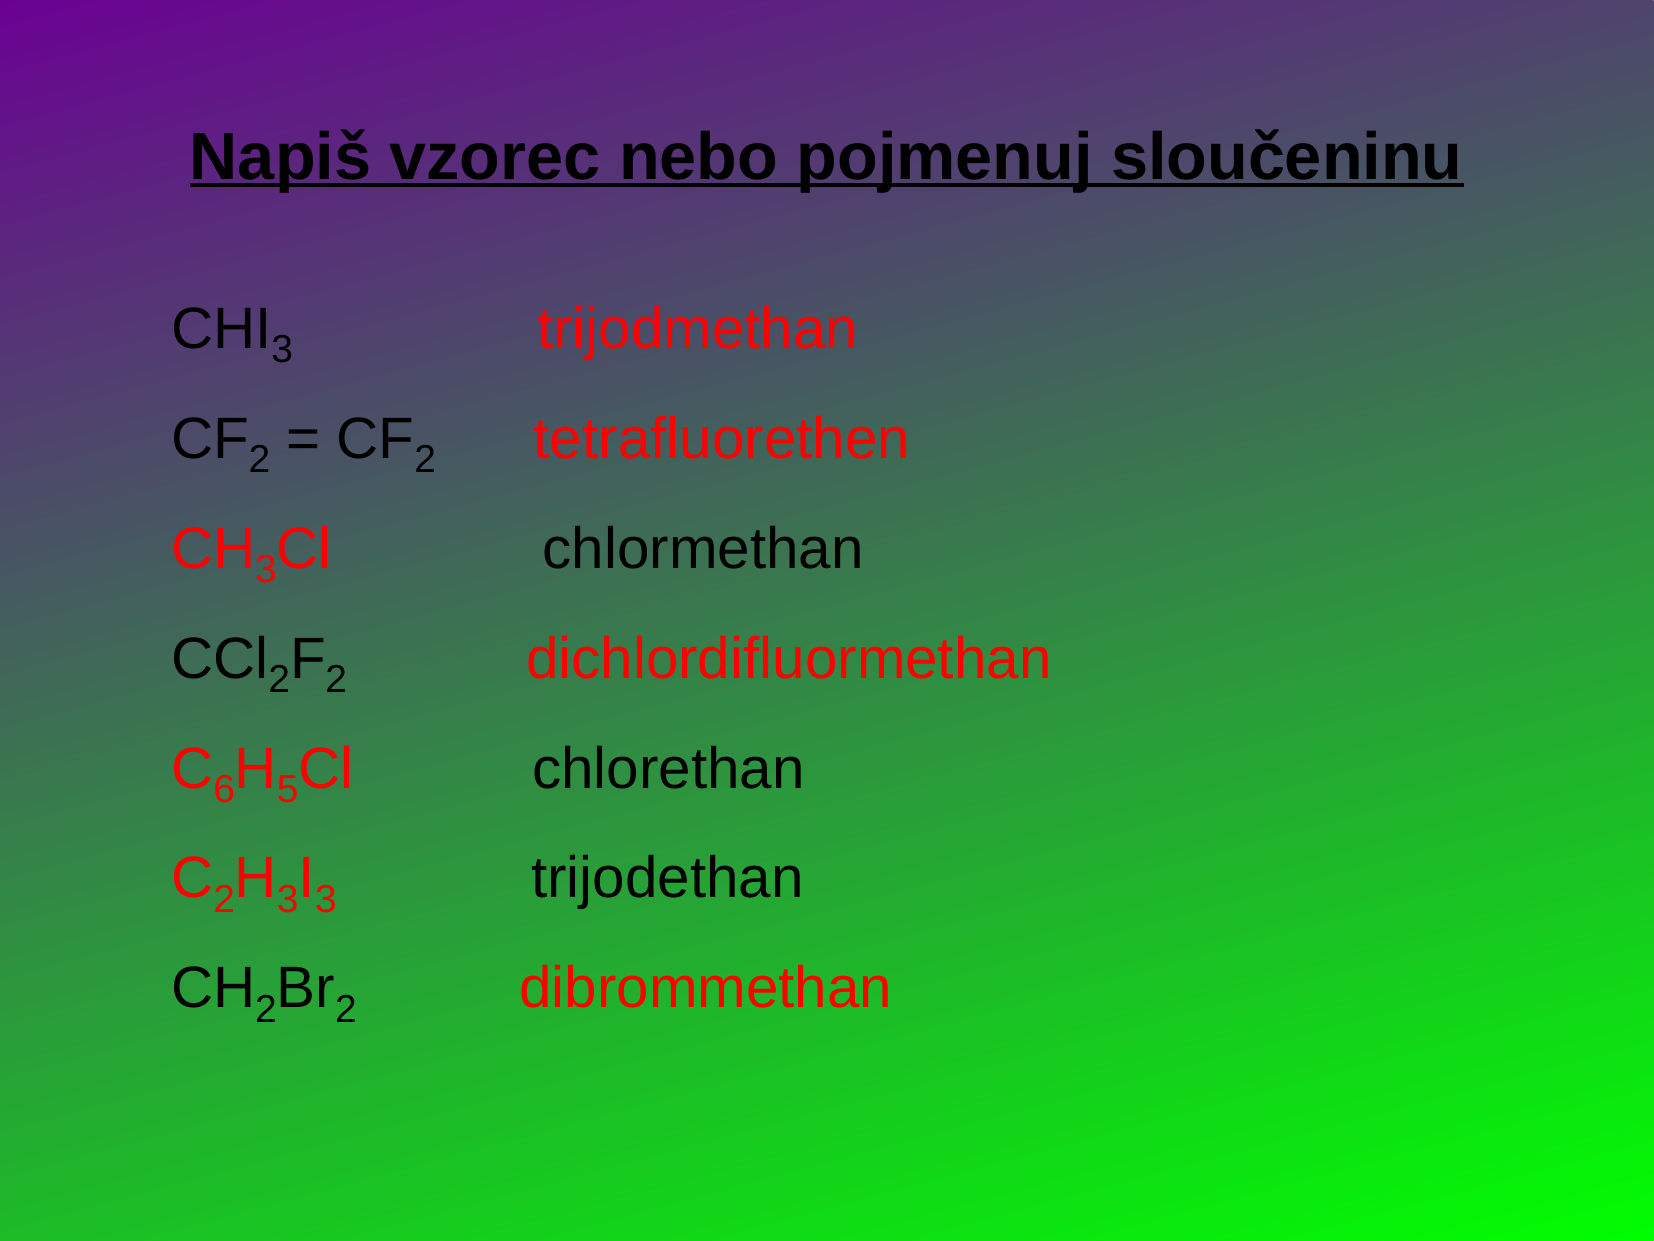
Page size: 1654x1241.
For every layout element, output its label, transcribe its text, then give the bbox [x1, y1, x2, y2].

title Napiš vzorec nebo pojmenuj sloučeninu [82, 49, 1571, 257]
list CHI3 trijodmethan CF2 = CF2 tetrafluorethen CH3Cl chlormethan CCl2F2 dichlordifluormethan C6H5Cl chlorethan C2H3I3 trijodethan CH2Br2 dibrommethan [82, 290, 1300, 1109]
